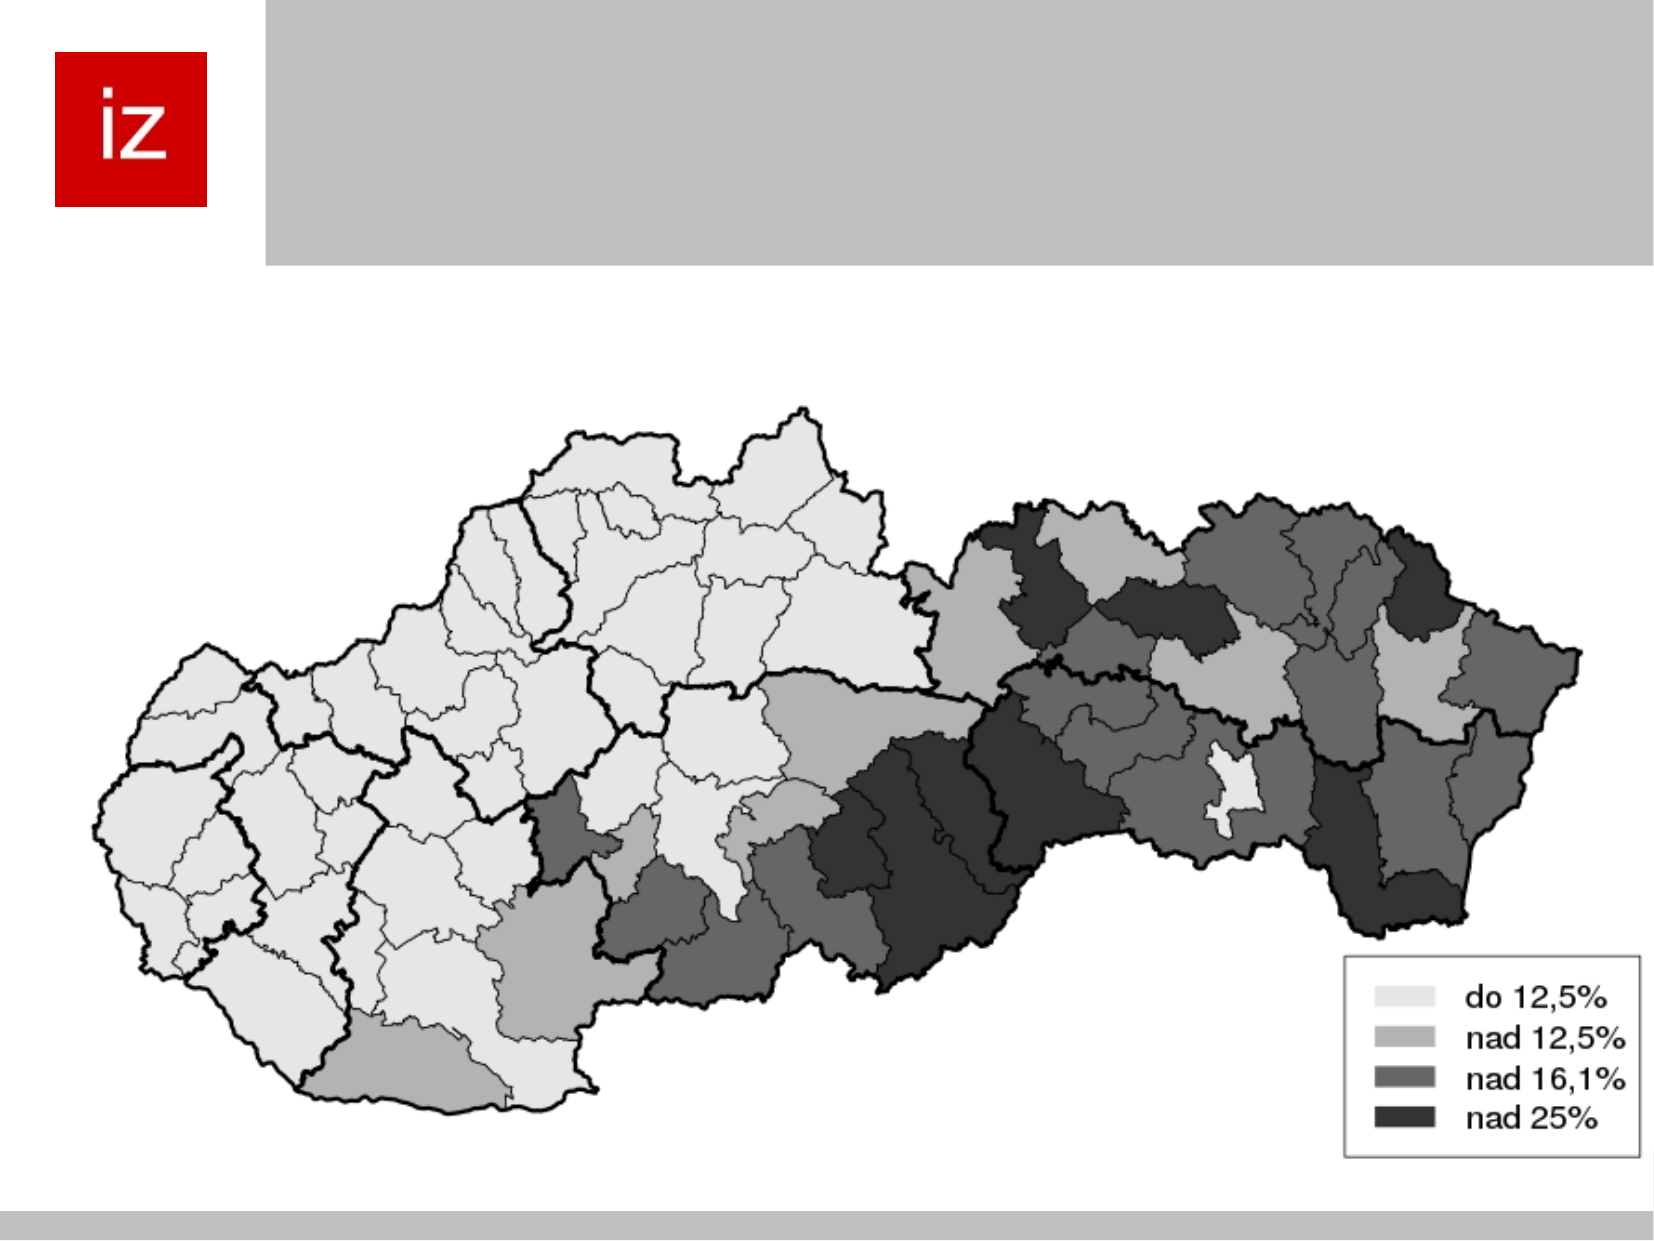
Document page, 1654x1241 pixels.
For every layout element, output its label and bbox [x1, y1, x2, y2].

picture [0, 272, 1654, 1211]
picture [55, 52, 207, 207]
